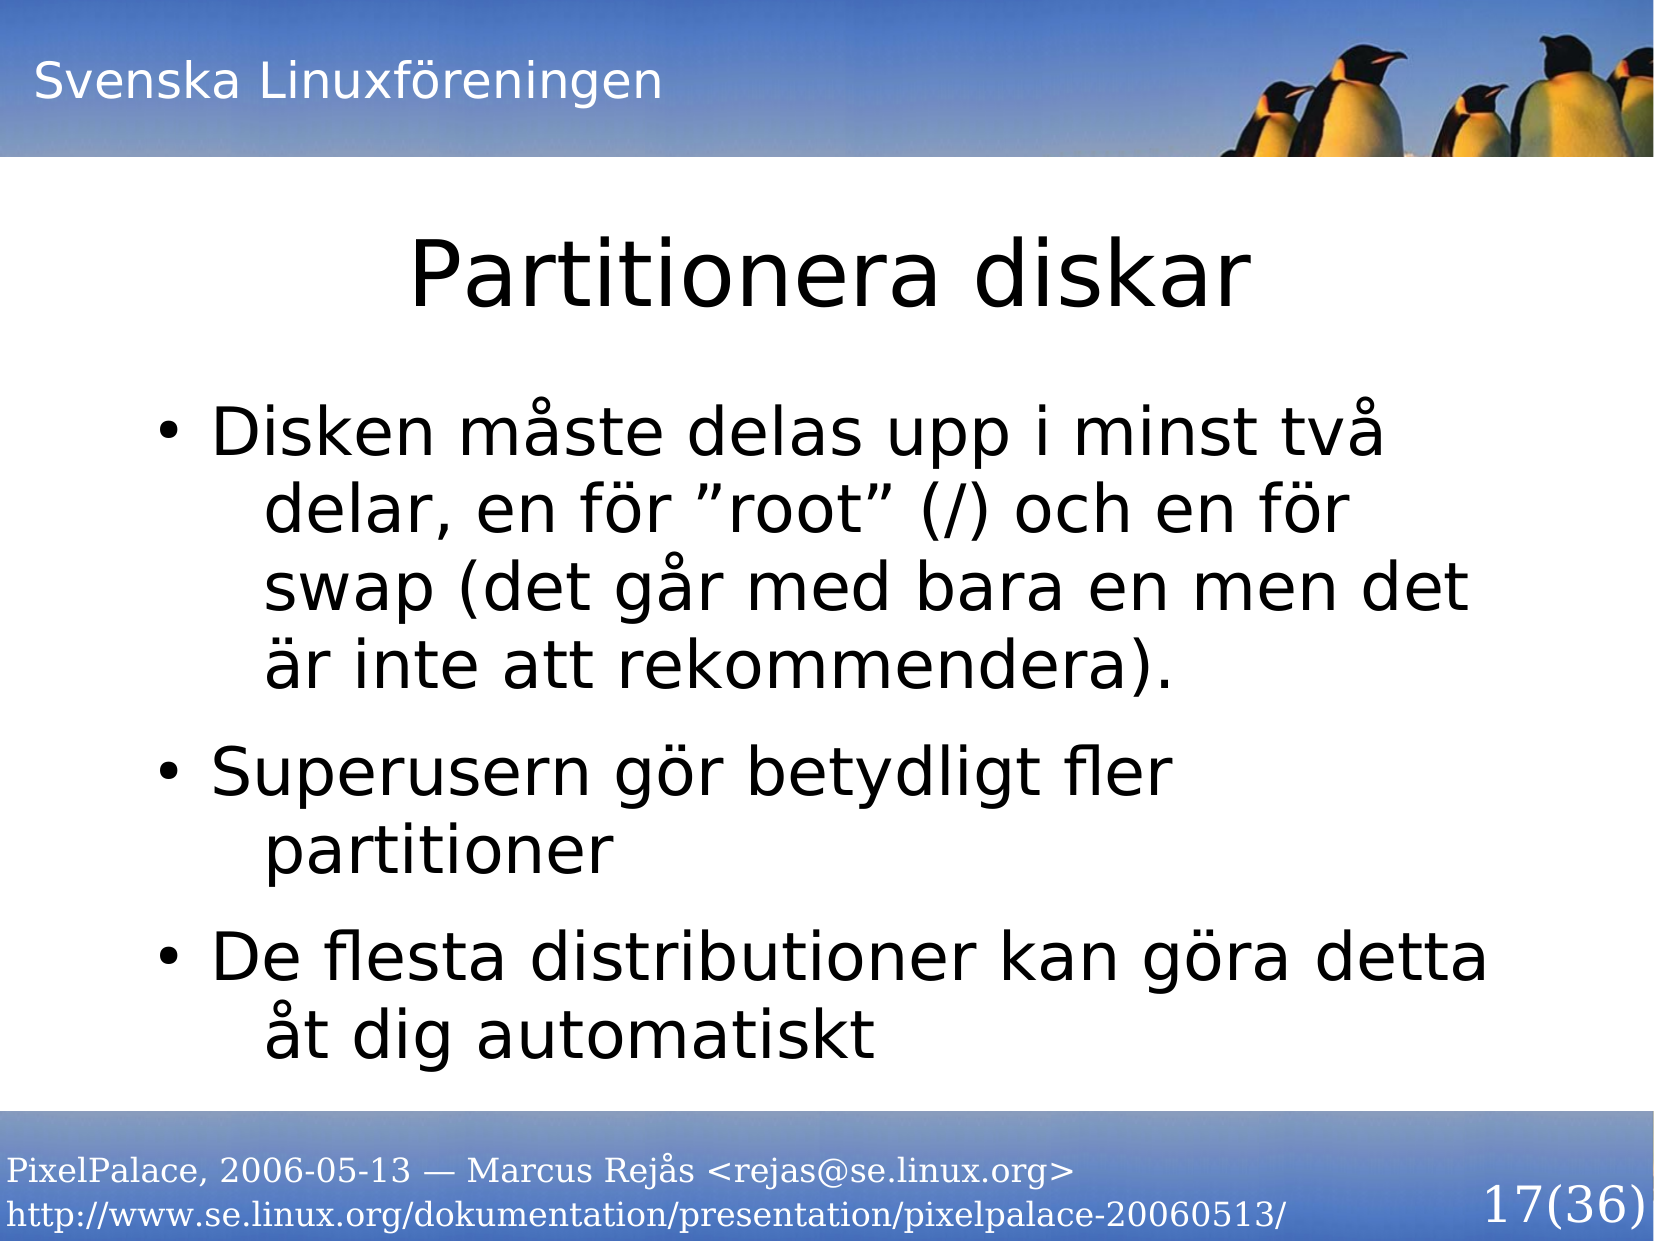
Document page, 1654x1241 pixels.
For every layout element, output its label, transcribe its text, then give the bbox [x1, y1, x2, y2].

title Partitionera diskar [123, 160, 1537, 389]
list Disken måste delas upp i minst två delar, en för ”root” (/) och en för swap (det går med bara en men det är inte att rekommendera). Superusern gör betydligt fler partitioner De flesta distributioner kan göra detta åt dig automatiskt [121, 392, 1534, 1092]
picture [0, 1111, 1654, 1241]
picture [0, 0, 1654, 157]
